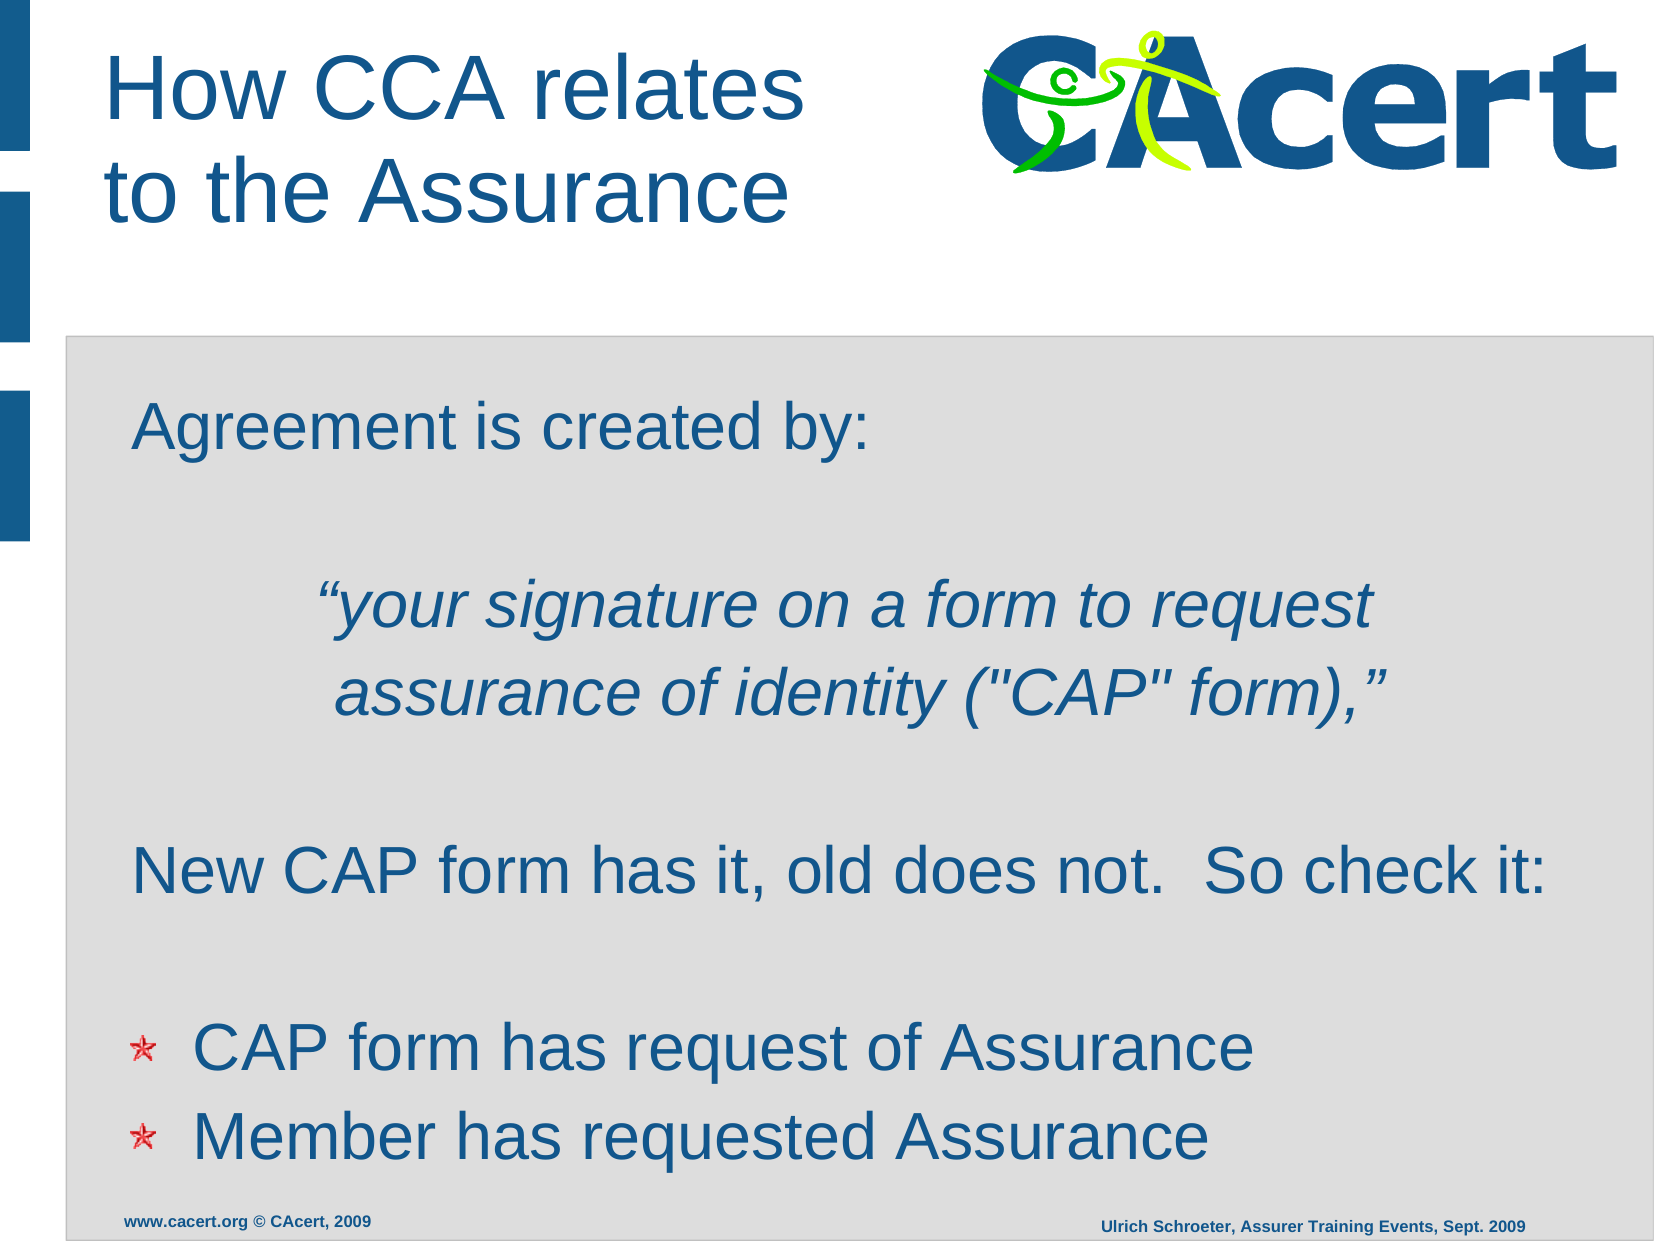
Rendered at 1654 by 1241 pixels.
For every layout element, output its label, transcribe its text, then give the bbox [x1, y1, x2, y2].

text_box Agreement is created by: “your signature on a form to request assurance of identity ("CAP" form),” New CAP form has it, old does not. So check it: CAP form has request of Assurance Member has requested Assurance [116, 367, 1595, 1182]
text_box How CCA relates to the Assurance [88, 29, 817, 256]
